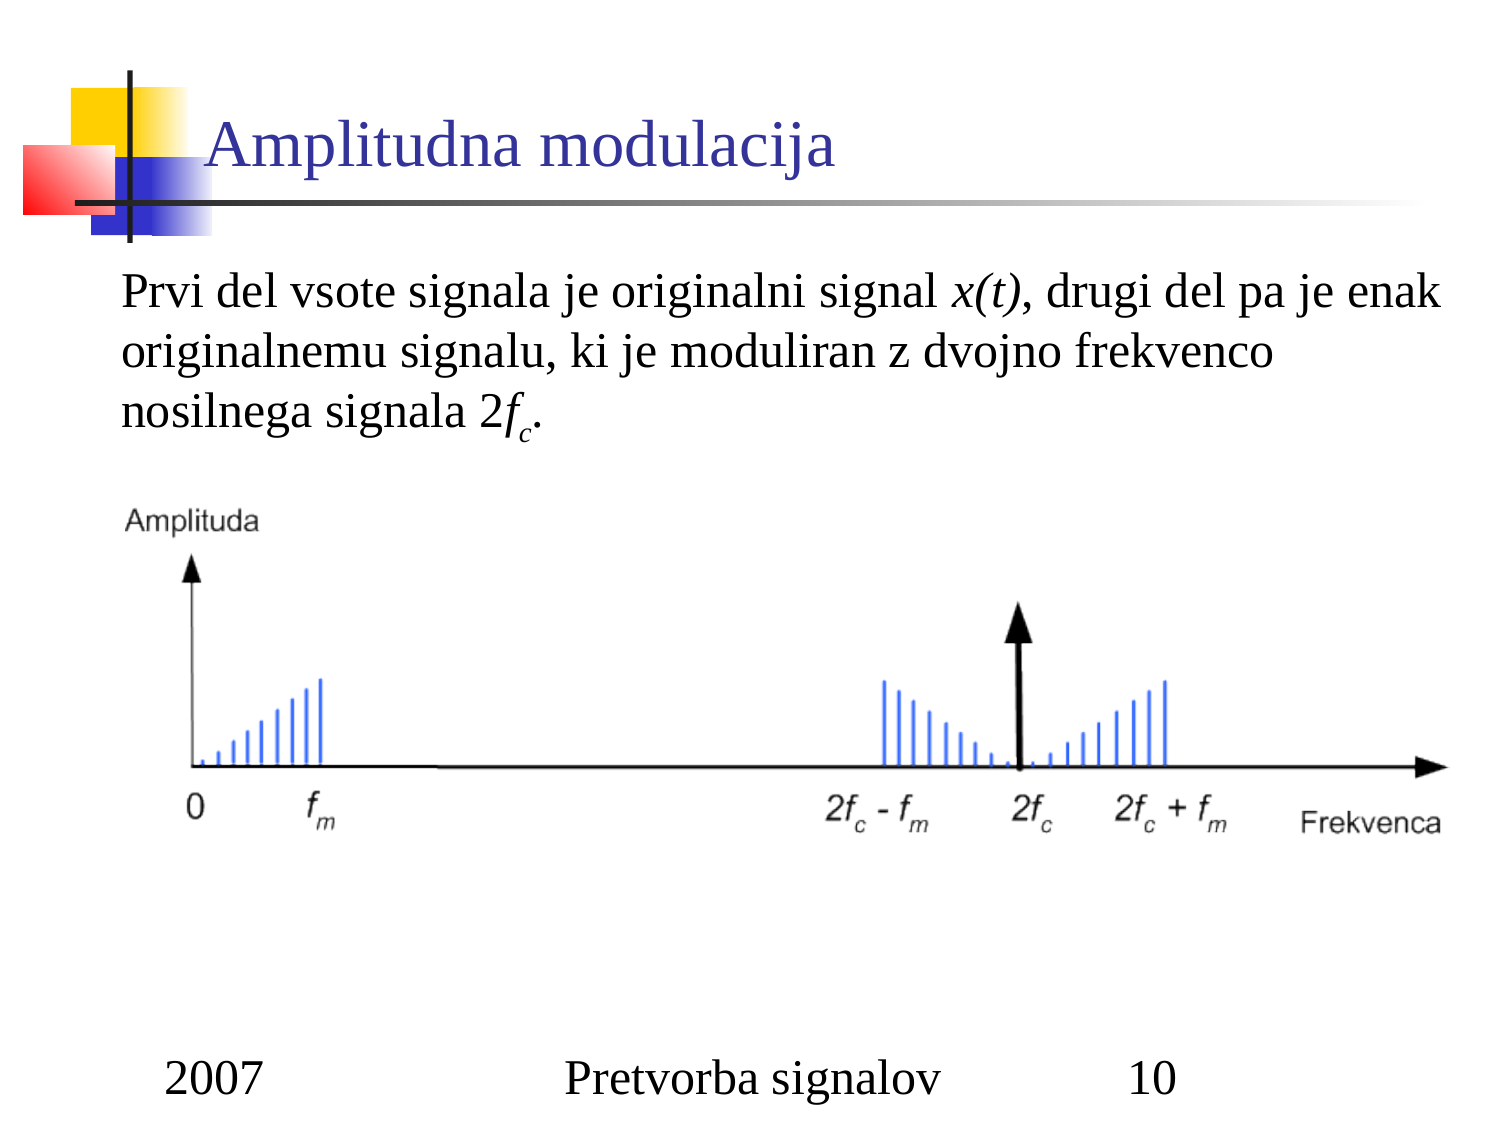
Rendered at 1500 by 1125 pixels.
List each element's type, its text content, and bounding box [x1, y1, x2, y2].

title Amplitudna modulacija [188, 92, 1468, 188]
picture [125, 499, 1450, 844]
list Prvi del vsote signala je originalni signal x(t), drugi del pa je enak originalnemu signalu, ki je moduliran z dvojno frekvenco nosilnega signala 2fc. [50, 249, 1469, 463]
